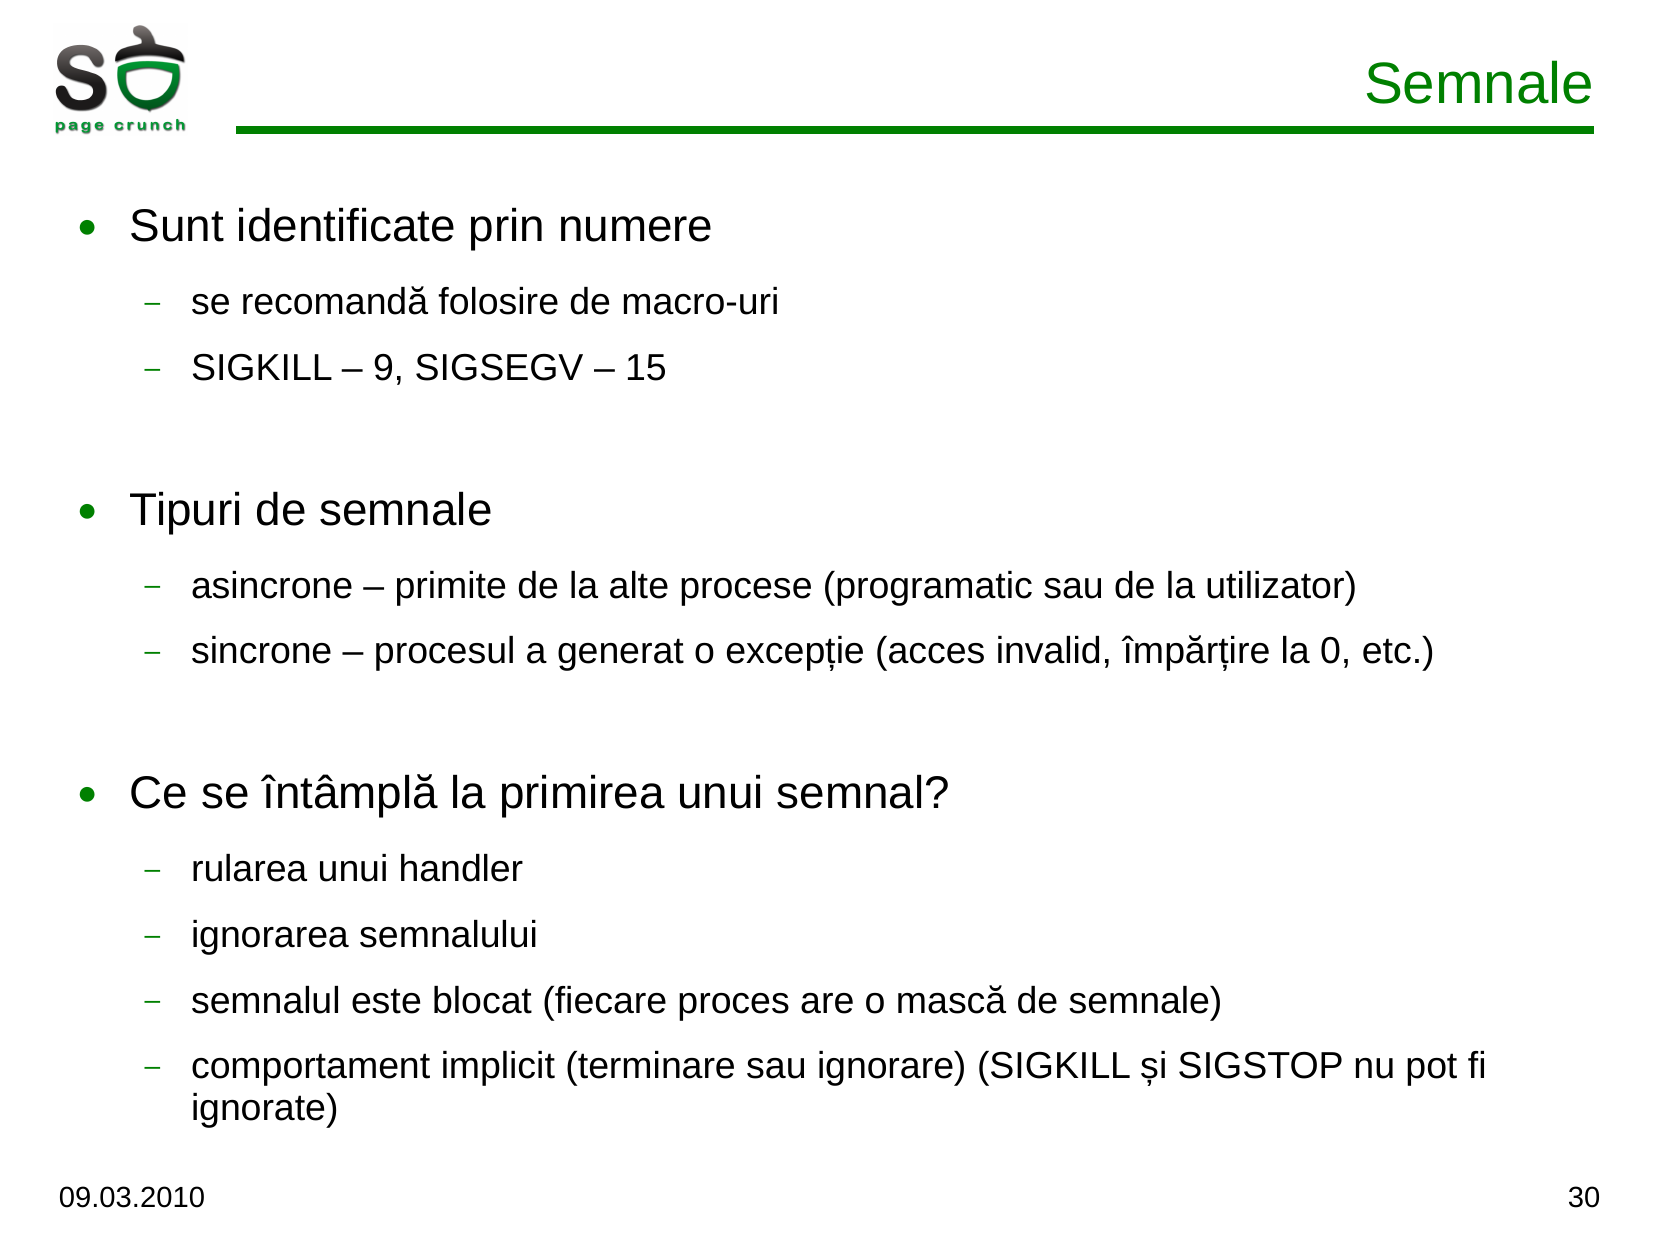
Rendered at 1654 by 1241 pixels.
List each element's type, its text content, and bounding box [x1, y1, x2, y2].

list Sunt identificate prin numere se recomandă folosire de macro-uri SIGKILL – 9, SIGSEGV – 15 Tipuri de semnale asincrone – primite de la alte procese (programatic sau de la utilizator) sincrone – procesul a generat o excepție (acces invalid, împărțire la 0, etc.) Ce se întâmplă la primirea unui semnal? rularea unui handler ignorarea semnalului semnalul este blocat (fiecare proces are o mască de semnale) comportament implicit (terminare sau ignorare) (SIGKILL și SIGSTOP nu pot fi ignorate) [59, 177, 1595, 1152]
picture [53, 23, 188, 136]
title Semnale [236, 49, 1595, 119]
